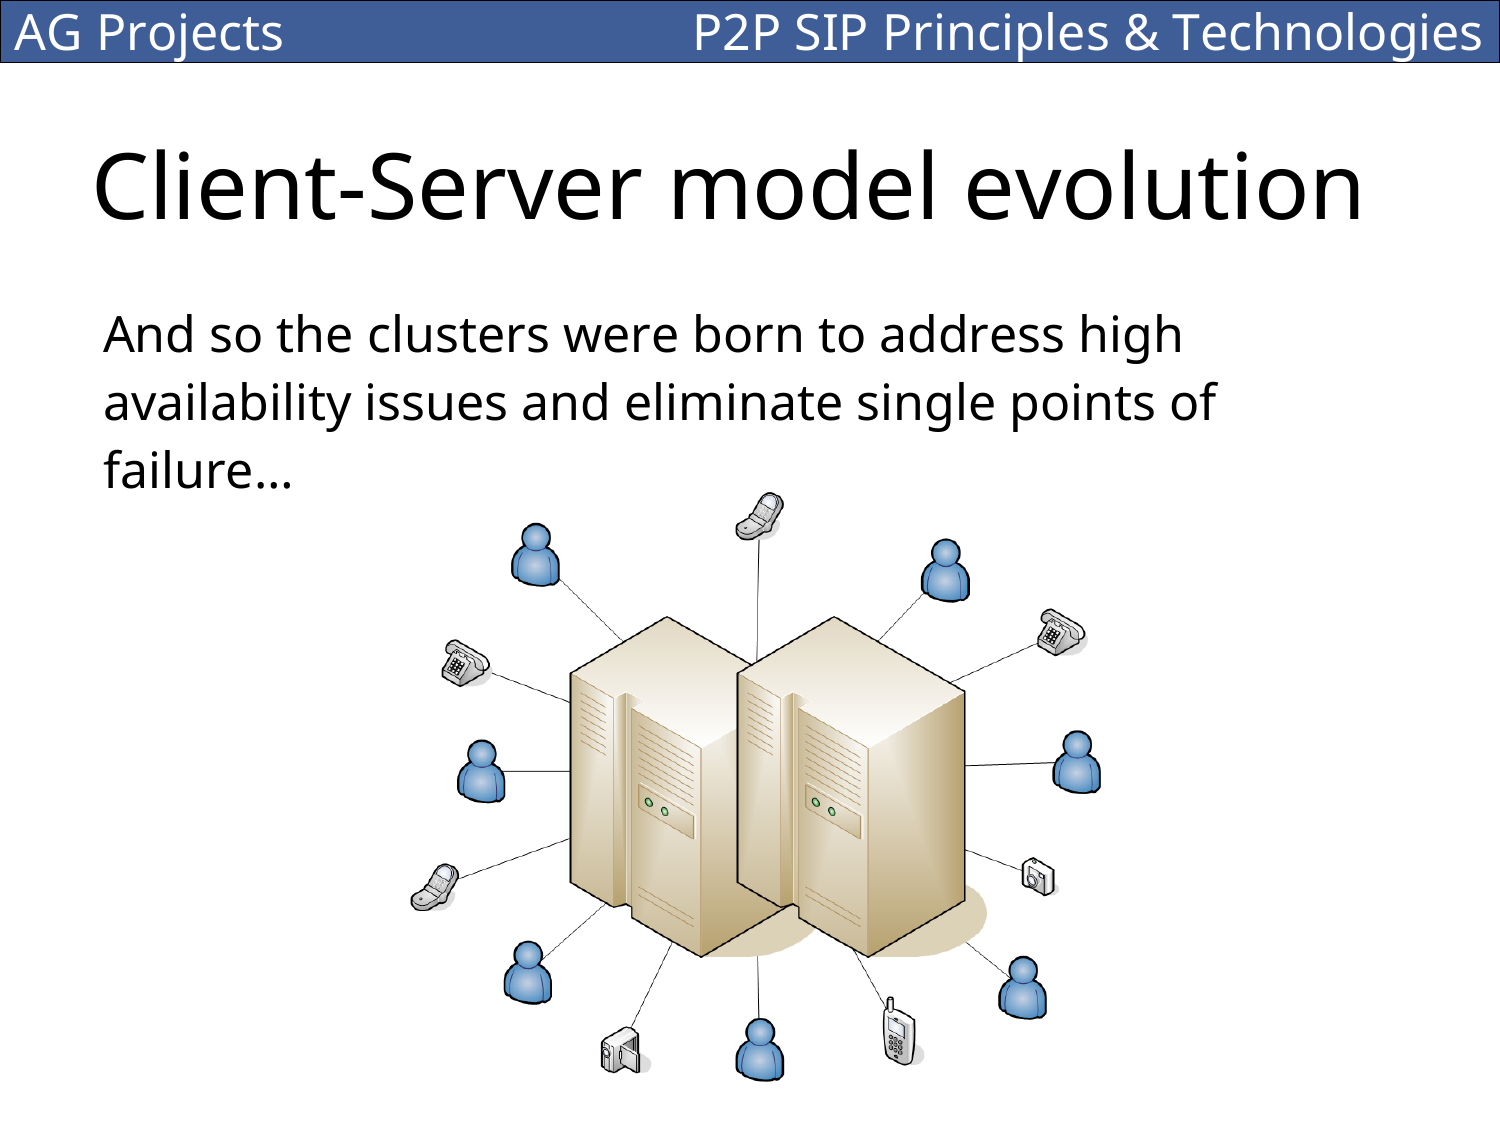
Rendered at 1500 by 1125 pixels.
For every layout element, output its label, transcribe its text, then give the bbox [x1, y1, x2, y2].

text_box And so the clusters were born to address high availability issues and eliminate single points of failure… [88, 290, 1400, 512]
text_box Client-Server model evolution [76, 113, 1447, 244]
picture [410, 491, 1101, 1083]
